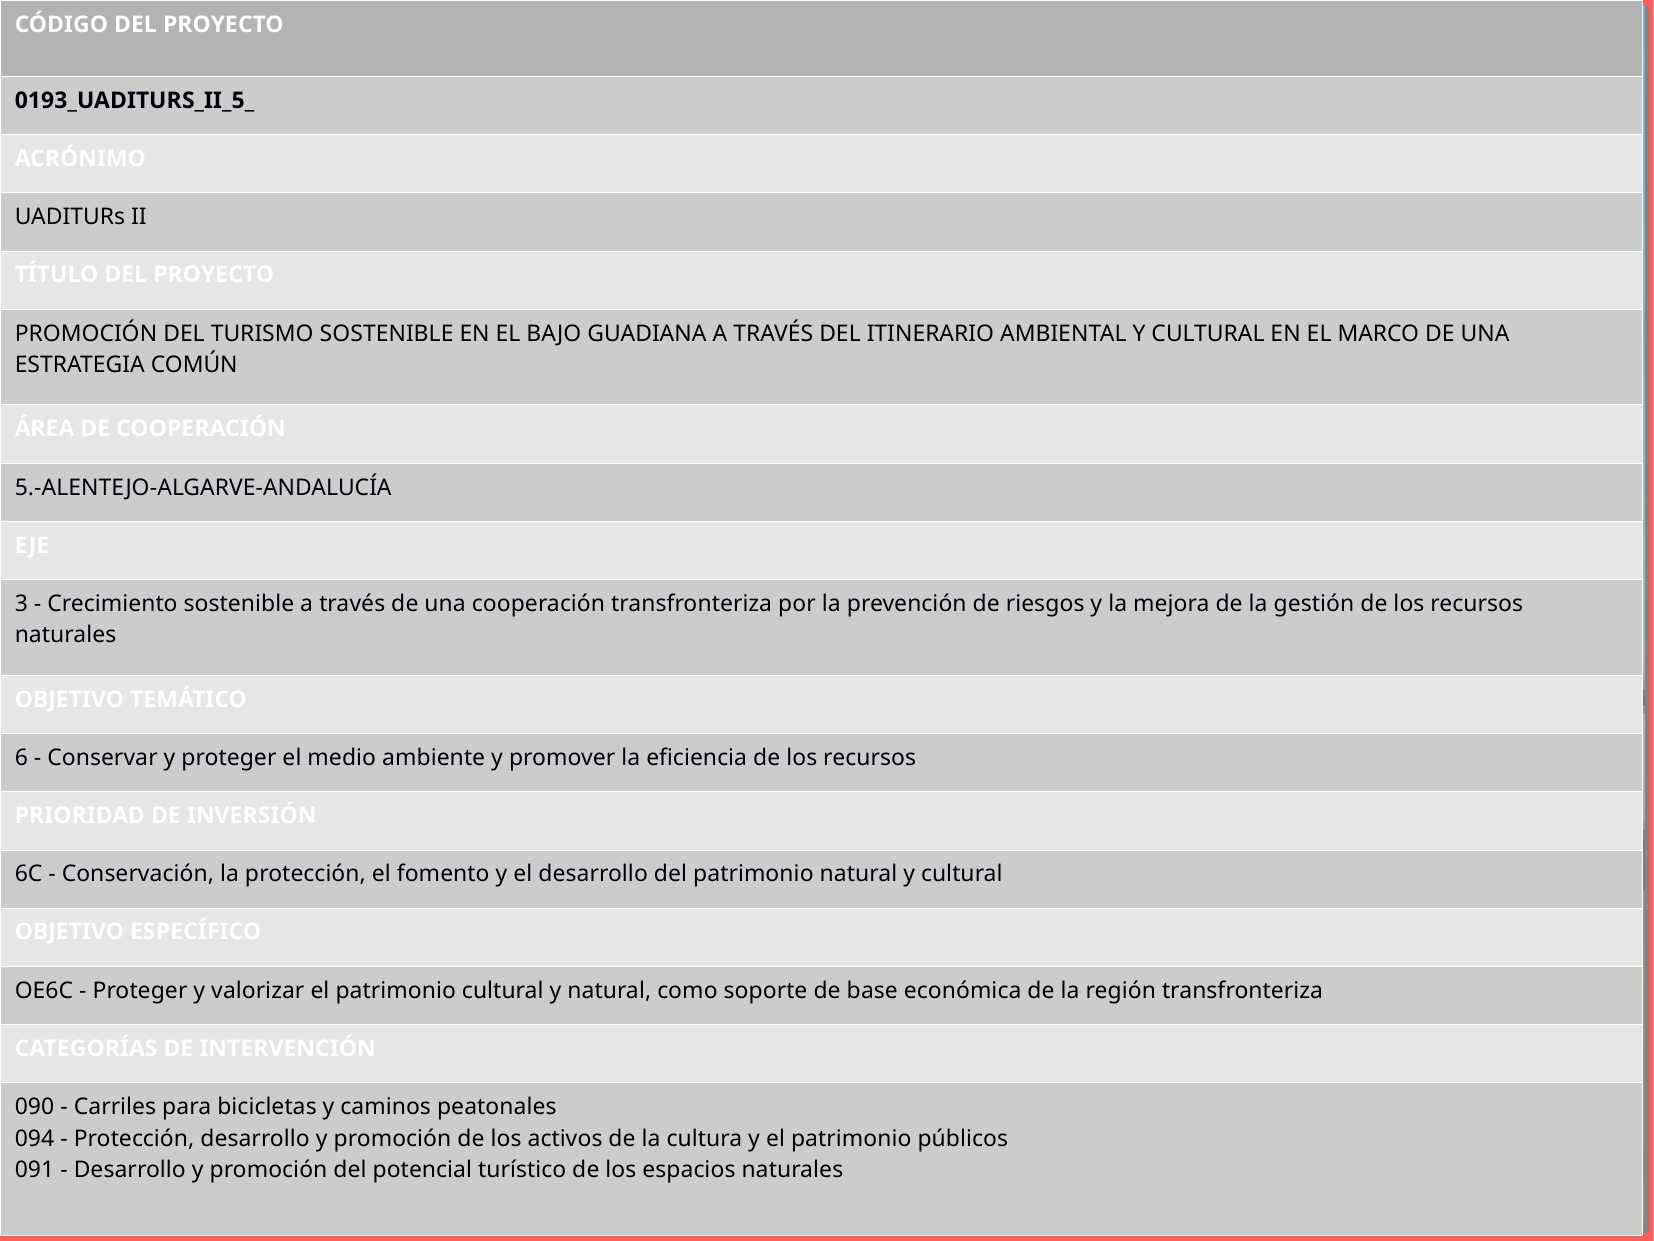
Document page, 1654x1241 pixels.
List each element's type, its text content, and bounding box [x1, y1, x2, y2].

table_cell PROMOCIÓN DEL TURISMO SOSTENIBLE EN EL BAJO GUADIANA A TRAVÉS DEL ITINERARIO AMBIENTAL Y CULTURAL EN EL MARCO DE UNA ESTRATEGIA COMÚN [1, 310, 1642, 404]
table_cell OBJETIVO TEMÁTICO [1, 676, 1642, 733]
table_cell UADITURs II [1, 193, 1642, 251]
table_cell EJE [1, 522, 1642, 579]
table_cell 3 - Crecimiento sostenible a través de una cooperación transfronteriza por la prevención de riesgos y la mejora de la gestión de los recursos naturales [1, 580, 1642, 675]
table_cell ACRÓNIMO [1, 135, 1642, 192]
table_cell CATEGORÍAS DE INTERVENCIÓN [1, 1025, 1642, 1082]
table_cell 6C - Conservación, la protección, el fomento y el desarrollo del patrimonio natural y cultural [1, 851, 1642, 908]
table_cell 6 - Conservar y proteger el medio ambiente y promover la eficiencia de los recursos [1, 734, 1642, 791]
table_cell ÁREA DE COOPERACIÓN [1, 405, 1642, 463]
table_cell 0193_UADITURS_II_5_ [1, 77, 1642, 134]
table_cell OE6C - Proteger y valorizar el patrimonio cultural y natural, como soporte de base económica de la región transfronteriza [1, 967, 1642, 1024]
table_cell PRIORIDAD DE INVERSIÓN [1, 792, 1642, 850]
table_cell 090 - Carriles para bicicletas y caminos peatonales 094 - Protección, desarrollo y promoción de los activos de la cultura y el patrimonio públicos 091 - Desarrollo y promoción del potencial turístico de los espacios naturales [1, 1083, 1642, 1235]
table_header CÓDIGO DEL PROYECTO [1, 1, 1642, 76]
table_cell TÍTULO DEL PROYECTO [1, 252, 1642, 309]
table_cell 5.-ALENTEJO-ALGARVE-ANDALUCÍA [1, 464, 1642, 521]
table_cell OBJETIVO ESPECÍFICO [1, 909, 1642, 966]
